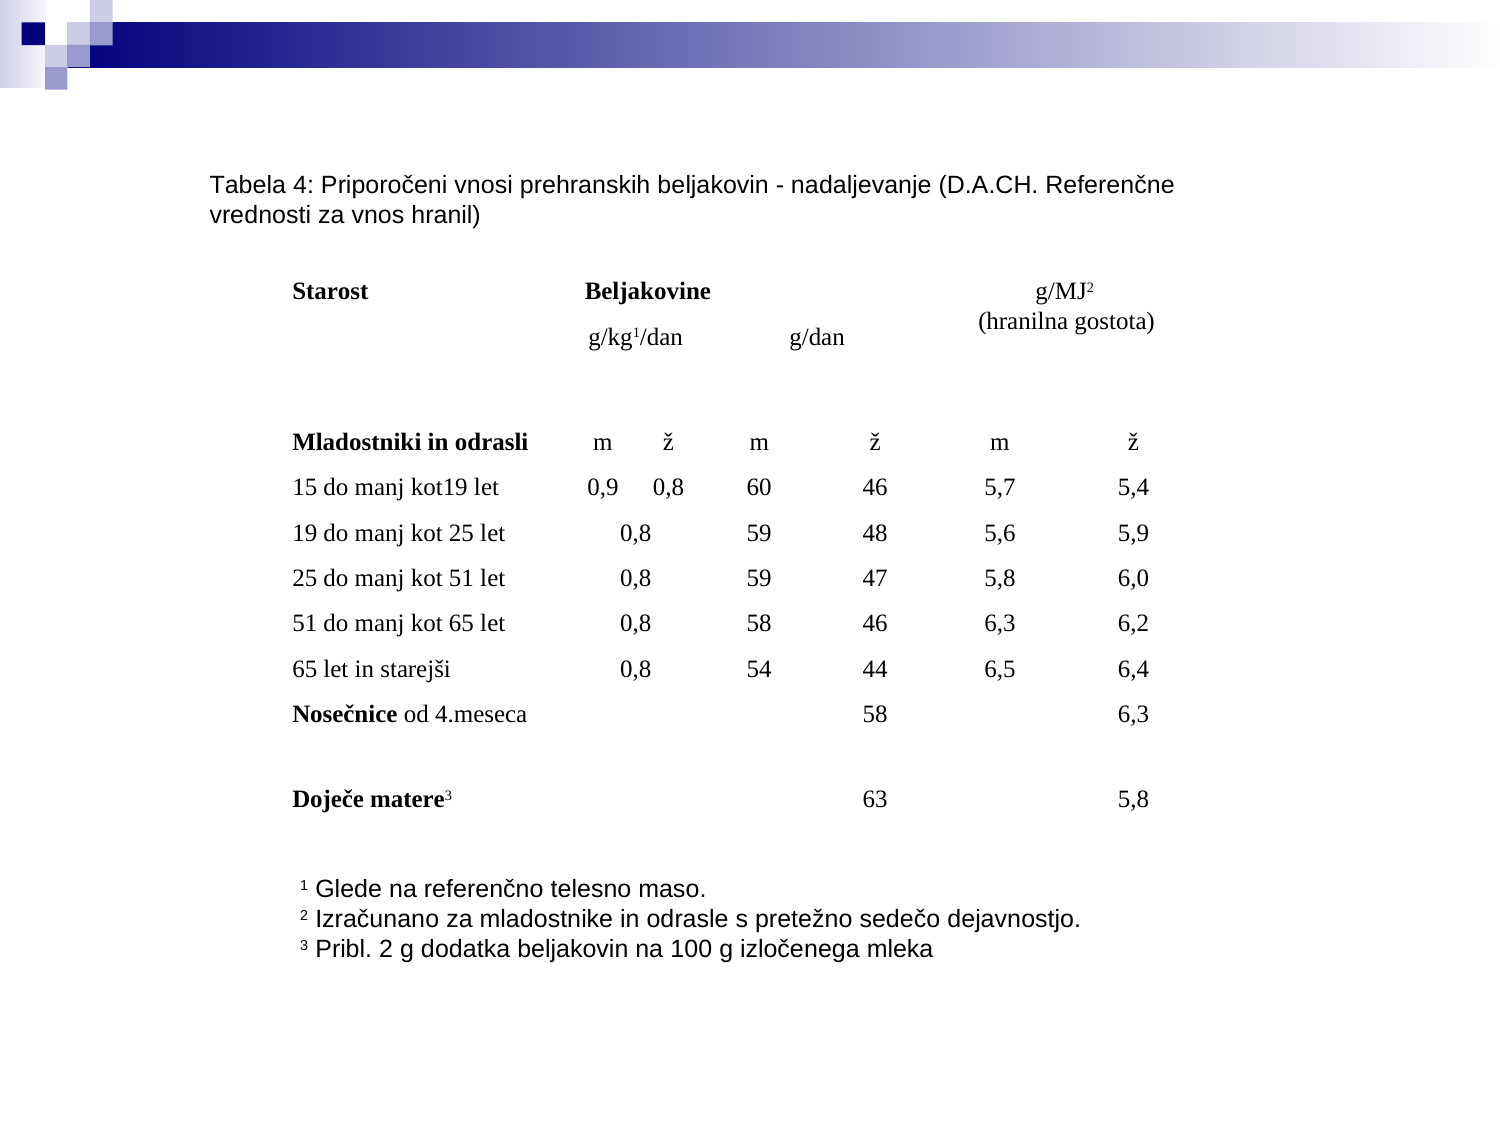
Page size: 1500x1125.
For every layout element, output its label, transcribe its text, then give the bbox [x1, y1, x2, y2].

table_cell 6,2 [1067, 599, 1200, 645]
table_header g/MJ2 (hranilna gostota) [933, 267, 1200, 418]
table_cell 51 do manj kot 65 let [278, 599, 570, 645]
table_cell 0,8 [570, 645, 701, 690]
table_cell [570, 690, 701, 775]
table_cell 6,0 [1067, 554, 1200, 599]
table_cell ž [636, 418, 701, 463]
table_cell 0,9 [570, 463, 636, 508]
table_cell 65 let in starejši [278, 645, 570, 690]
table_cell 5,8 [933, 554, 1067, 599]
text_box 1 Glede na referenčno telesno maso. 2 Izračunano za mladostnike in odrasle s pretežno sedečo dejavnostjo. 3 Pribl. 2 g dodatka beljakovin na 100 g izločenega mleka [285, 865, 1098, 1001]
text_box Tabela 4: Priporočeni vnosi prehranskih beljakovin - nadaljevanje (D.A.CH. Referenčne vrednosti za vnos hranil) [194, 160, 1266, 237]
table_cell g/dan [701, 313, 933, 418]
table_cell m [701, 418, 817, 463]
table_cell 0,8 [636, 463, 701, 508]
table_cell [701, 690, 817, 775]
table_cell 6,4 [1067, 645, 1200, 690]
table_cell 5,6 [933, 508, 1067, 554]
table_cell 63 [817, 775, 933, 861]
table_cell 58 [701, 599, 817, 645]
table_cell 15 do manj kot19 let [278, 463, 570, 508]
table_cell 54 [701, 645, 817, 690]
table_cell 6,3 [1067, 690, 1200, 775]
table_cell 0,8 [570, 554, 701, 599]
table_cell 5,4 [1067, 463, 1200, 508]
table_cell 0,8 [570, 599, 701, 645]
table_cell Mladostniki in odrasli [278, 418, 570, 463]
table_cell [570, 775, 701, 861]
table_cell g/kg1/dan [570, 313, 701, 418]
table_cell 5,9 [1067, 508, 1200, 554]
table_cell [701, 775, 817, 861]
table_cell 5,7 [933, 463, 1067, 508]
table_cell 48 [817, 508, 933, 554]
table_cell 59 [701, 508, 817, 554]
table_cell Doječe matere3 [278, 775, 570, 861]
table_cell 25 do manj kot 51 let [278, 554, 570, 599]
table_cell m [570, 418, 636, 463]
table_cell 6,5 [933, 645, 1067, 690]
table_cell 47 [817, 554, 933, 599]
table_cell 44 [817, 645, 933, 690]
table_cell m [933, 418, 1067, 463]
table_cell ž [1067, 418, 1200, 463]
table_cell 0,8 [570, 508, 701, 554]
table_cell 5,8 [1067, 775, 1200, 861]
table_header Beljakovine [570, 267, 933, 313]
table_cell Nosečnice od 4.meseca [278, 690, 570, 775]
table_cell [933, 775, 1067, 861]
table_header Starost [278, 267, 570, 418]
table_cell 6,3 [933, 599, 1067, 645]
table_cell 46 [817, 599, 933, 645]
table_cell 19 do manj kot 25 let [278, 508, 570, 554]
table_cell 46 [817, 463, 933, 508]
table_cell [933, 690, 1067, 775]
table_cell 58 [817, 690, 933, 775]
table_cell 60 [701, 463, 817, 508]
table_cell ž [817, 418, 933, 463]
table_cell 59 [701, 554, 817, 599]
